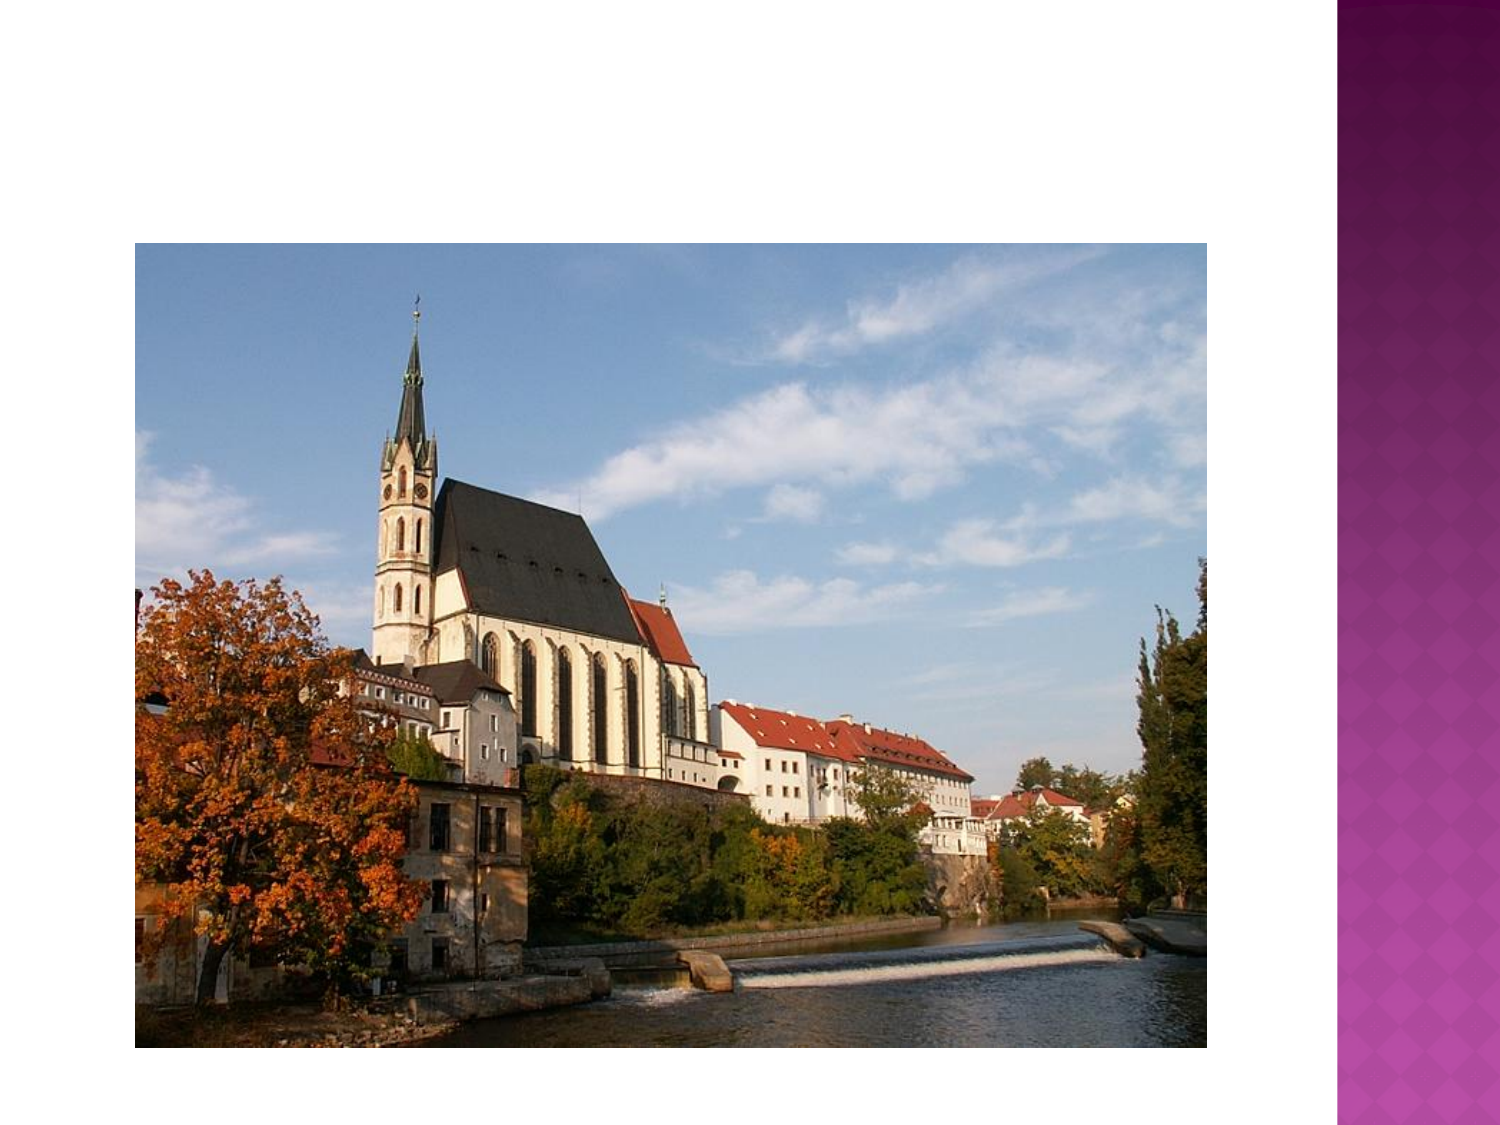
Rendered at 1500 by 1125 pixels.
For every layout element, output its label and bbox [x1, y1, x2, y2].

picture [135, 243, 1207, 1048]
